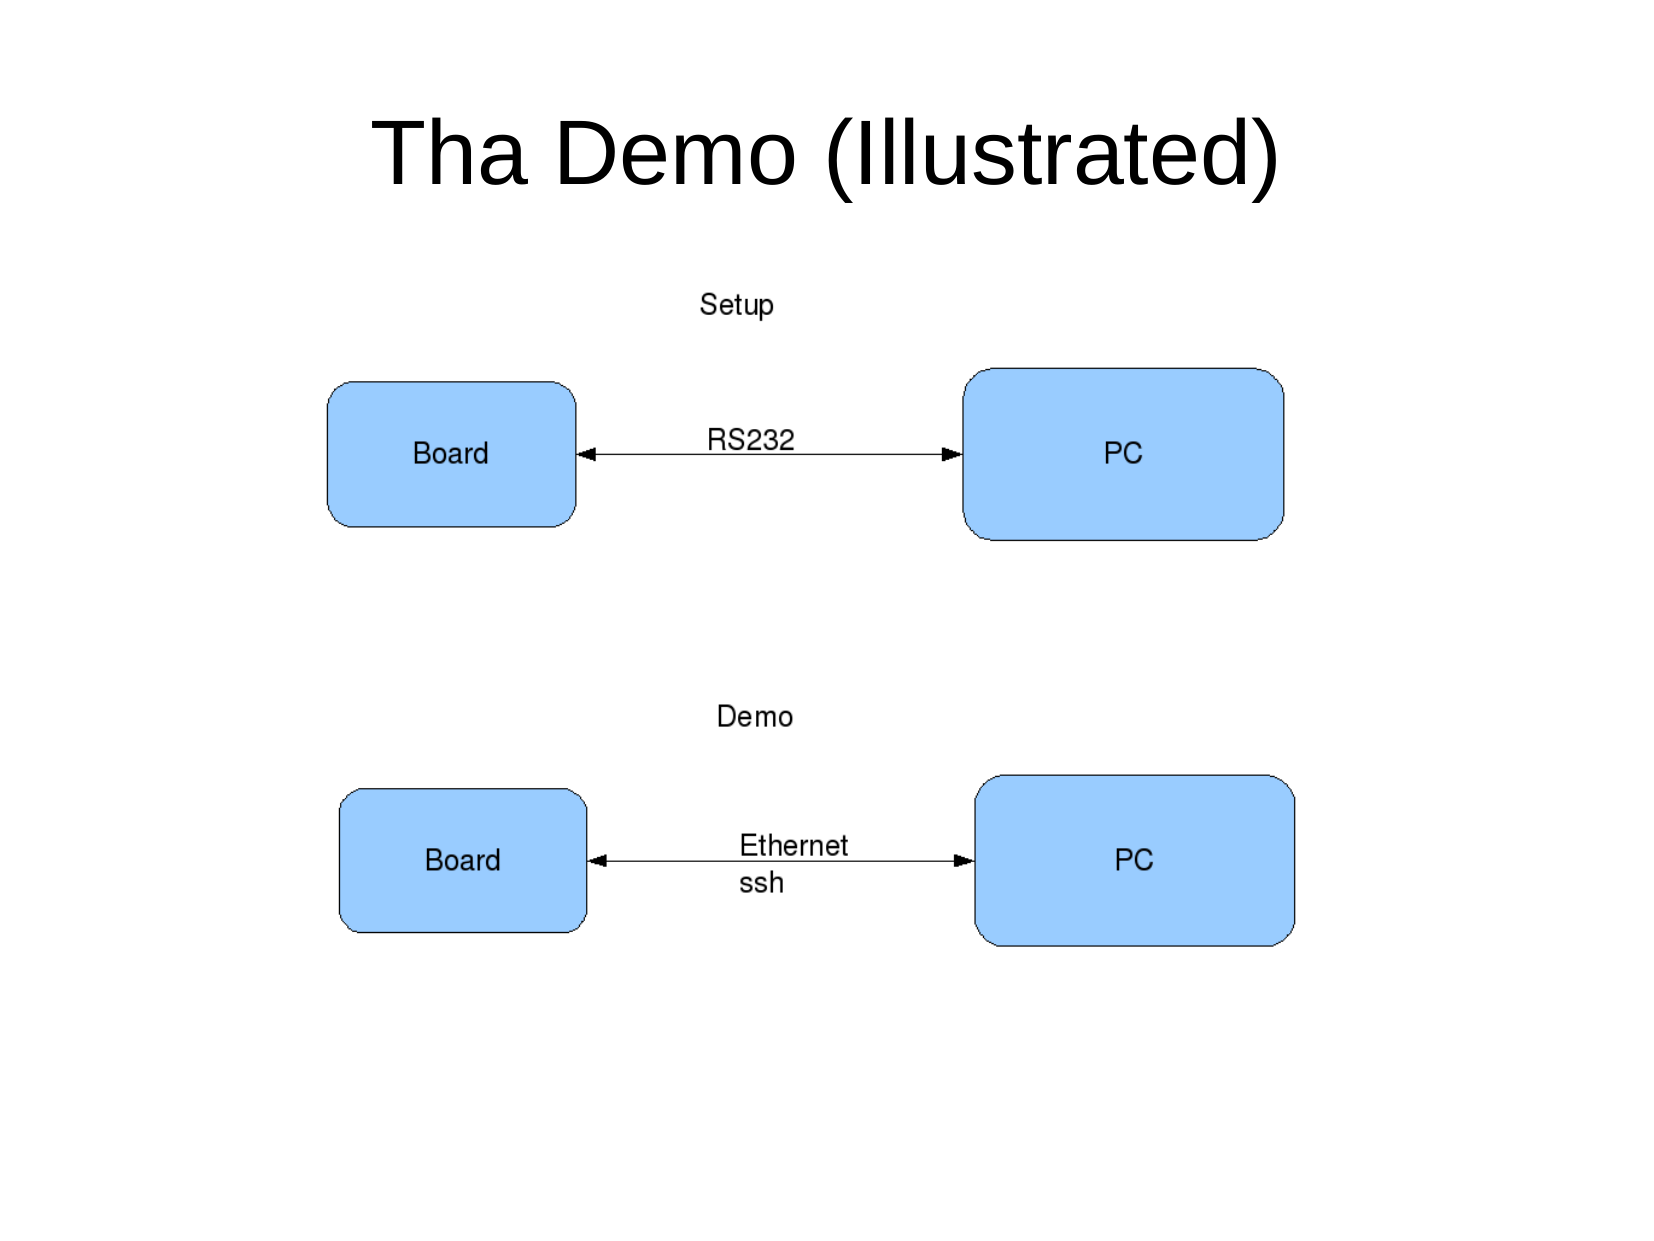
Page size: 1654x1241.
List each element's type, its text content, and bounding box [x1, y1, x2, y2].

title Tha Demo (Illustrated) [82, 49, 1571, 257]
picture [187, 224, 1463, 1201]
